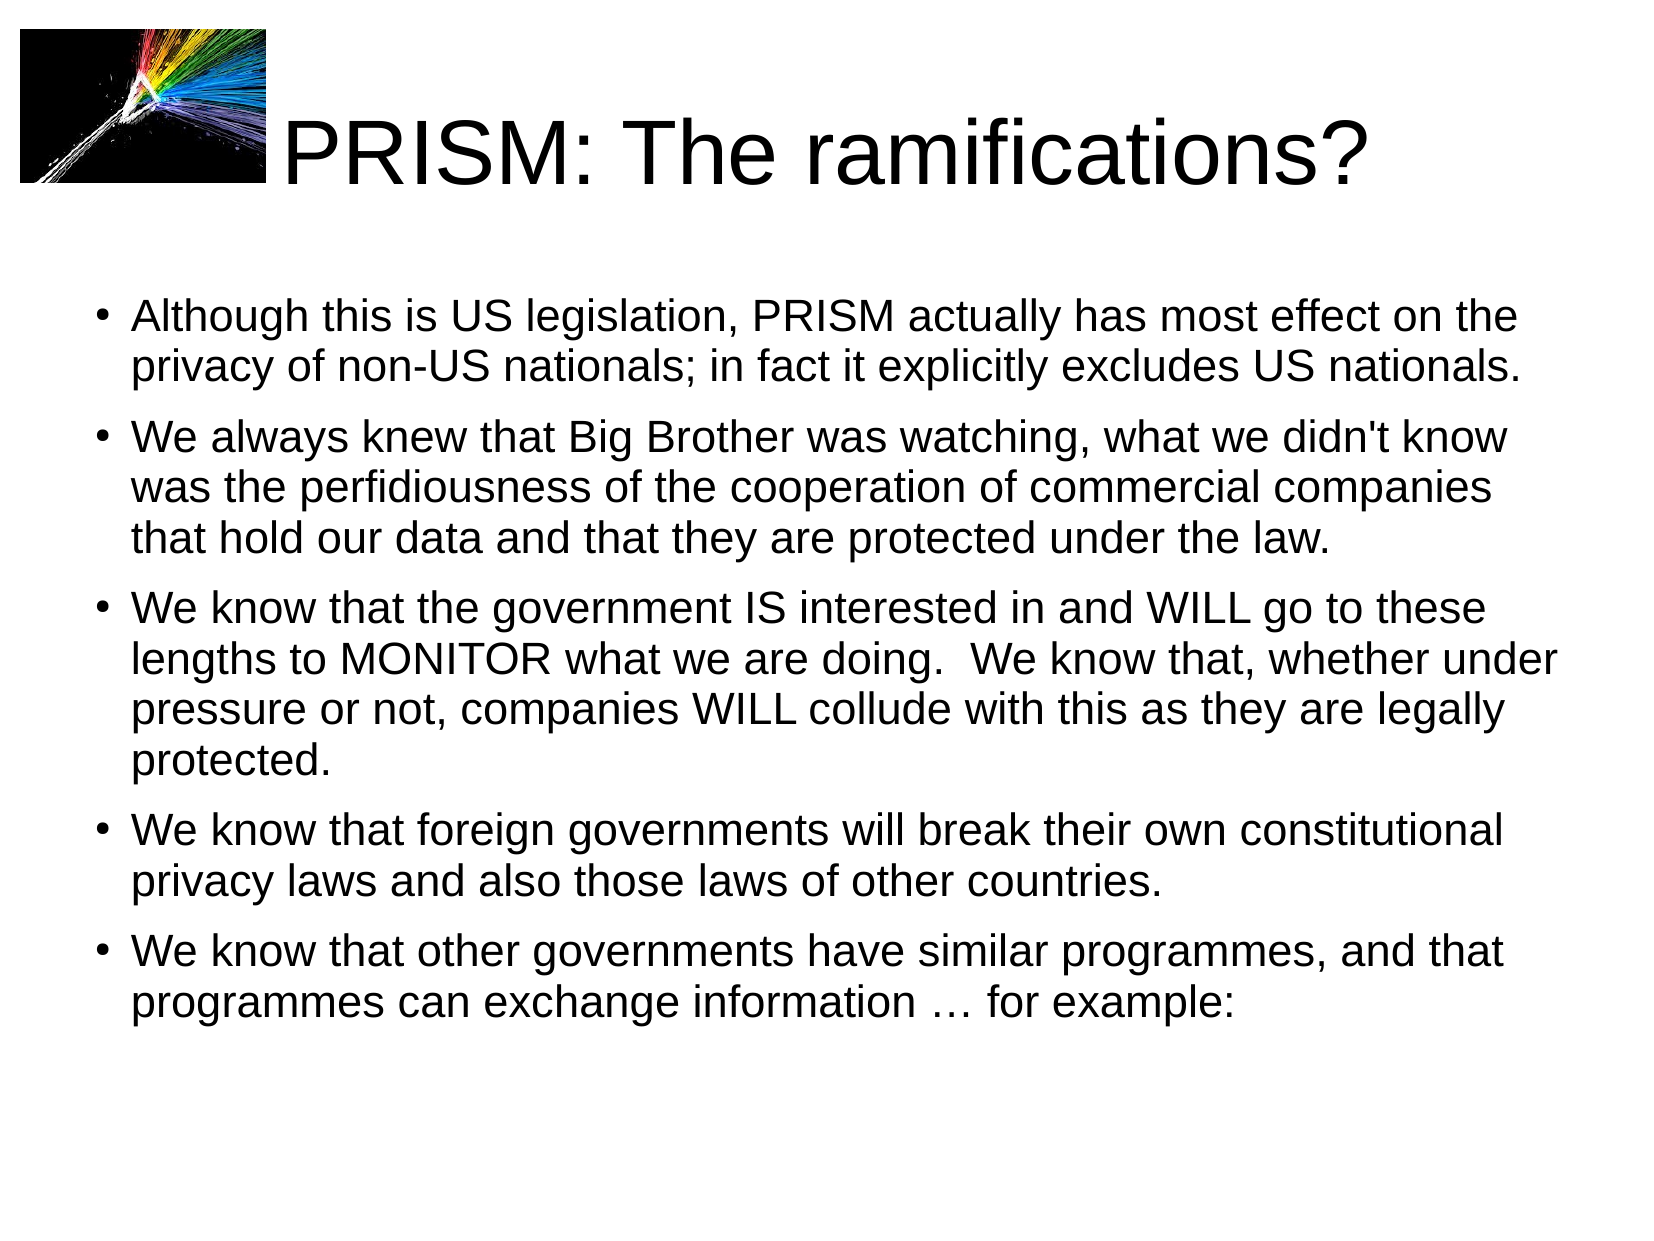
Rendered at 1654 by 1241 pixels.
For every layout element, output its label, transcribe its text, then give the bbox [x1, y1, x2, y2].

list Although this is US legislation, PRISM actually has most effect on the privacy of non-US nationals; in fact it explicitly excludes US nationals. We always knew that Big Brother was watching, what we didn't know was the perfidiousness of the cooperation of commercial companies that hold our data and that they are protected under the law. We know that the government IS interested in and WILL go to these lengths to MONITOR what we are doing. We know that, whether under pressure or not, companies WILL collude with this as they are legally protected. We know that foreign governments will break their own constitutional privacy laws and also those laws of other countries. We know that other governments have similar programmes, and that programmes can exchange information … for example: [82, 290, 1571, 1111]
picture [20, 29, 266, 183]
title PRISM: The ramifications? [82, 49, 1571, 257]
